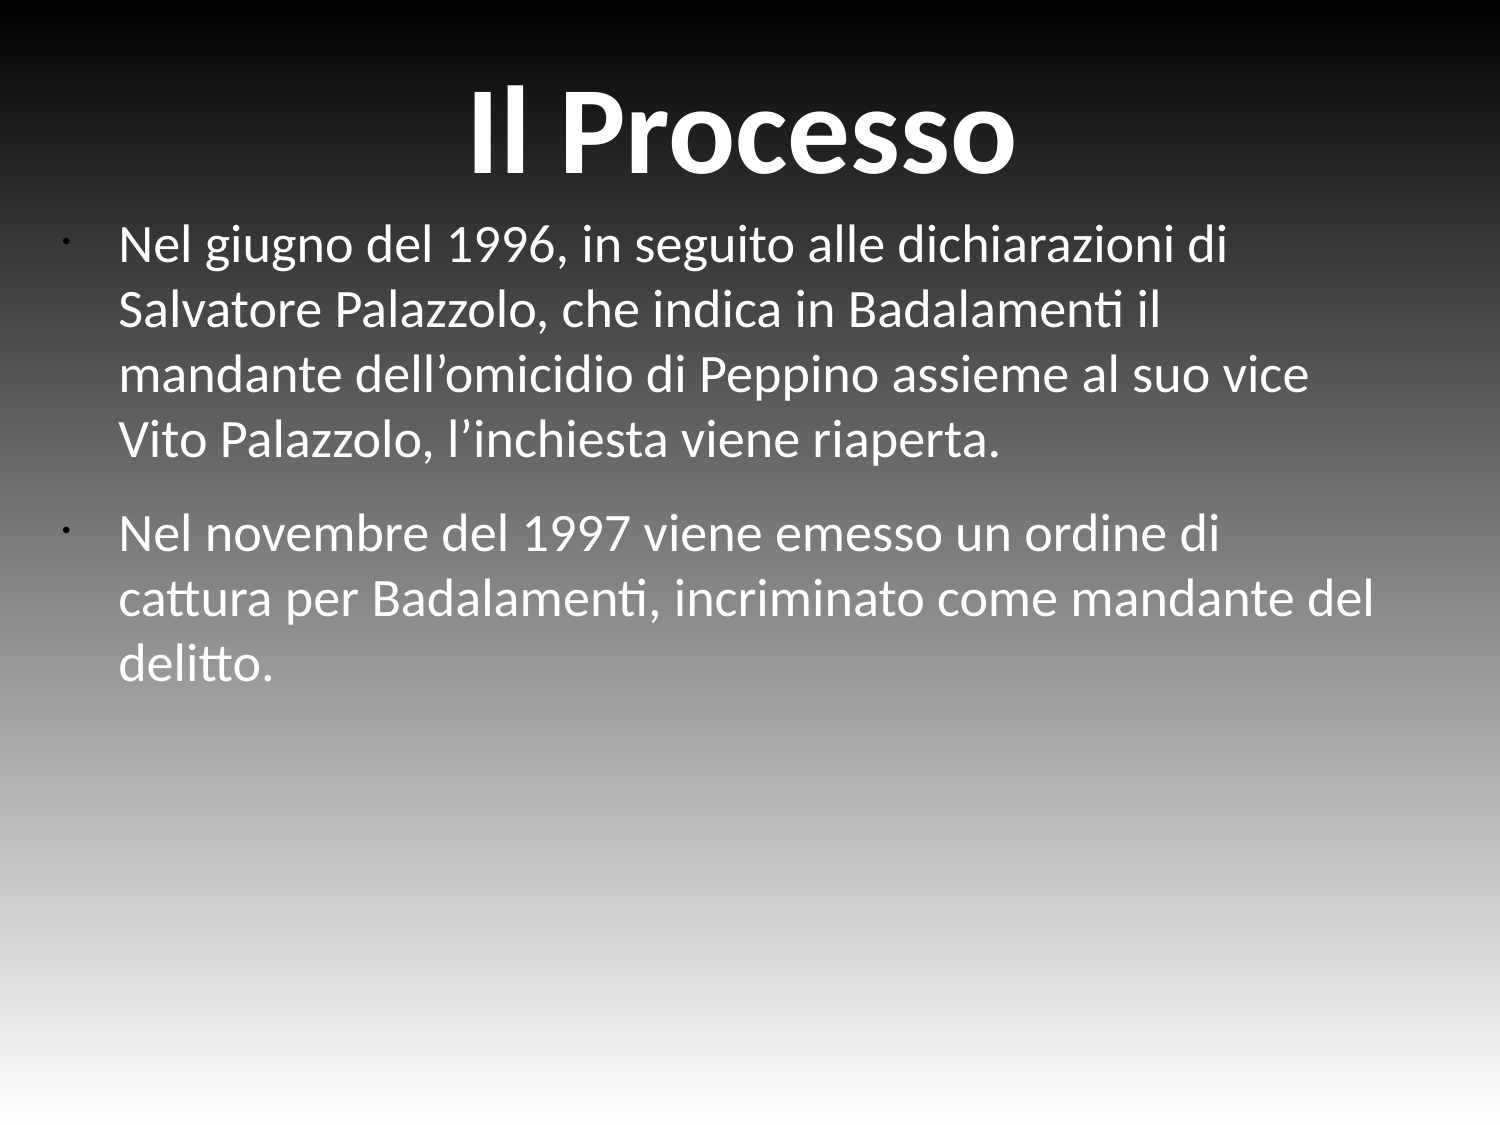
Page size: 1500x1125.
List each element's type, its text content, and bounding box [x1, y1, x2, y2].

list Nel giugno del 1996, in seguito alle dichiarazioni di Salvatore Palazzolo, che indica in Badalamenti il mandante dell’omicidio di Peppino assieme al suo vice Vito Palazzolo, l’inchiesta viene riaperta. Nel novembre del 1997 viene emesso un ordine di cattura per Badalamenti, incriminato come mandante del delitto. [47, 200, 1398, 944]
title Il Processo [67, 0, 1418, 119]
